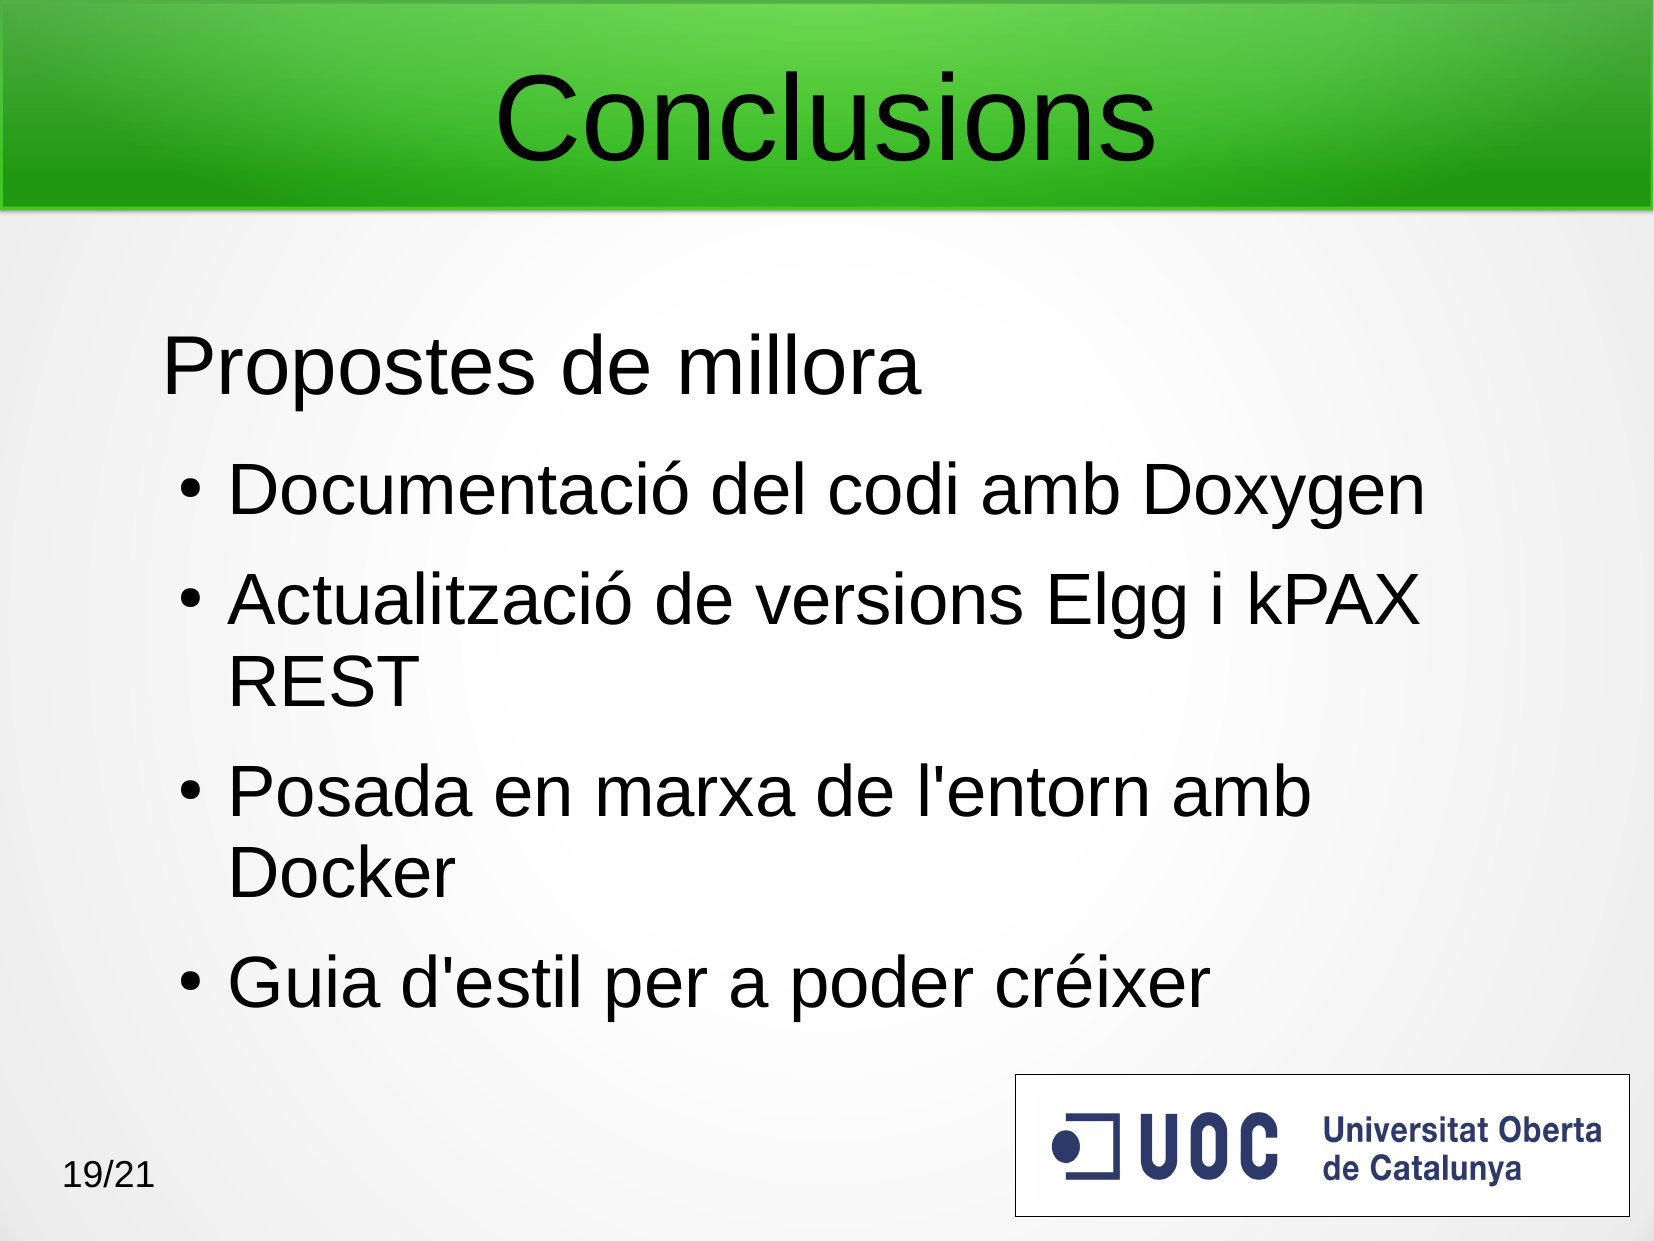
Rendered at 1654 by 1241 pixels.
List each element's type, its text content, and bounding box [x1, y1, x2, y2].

text_box <número>/21 [47, 1145, 1015, 1217]
picture [1036, 1096, 1616, 1201]
text_box [1015, 1074, 1630, 1217]
list Propostes de millora Documentació del codi amb Doxygen Actualització de versions Elgg i kPAX REST Posada en marxa de l'entorn amb Docker Guia d'estil per a poder créixer [94, 318, 1430, 1071]
title Conclusions [82, 47, 1571, 189]
